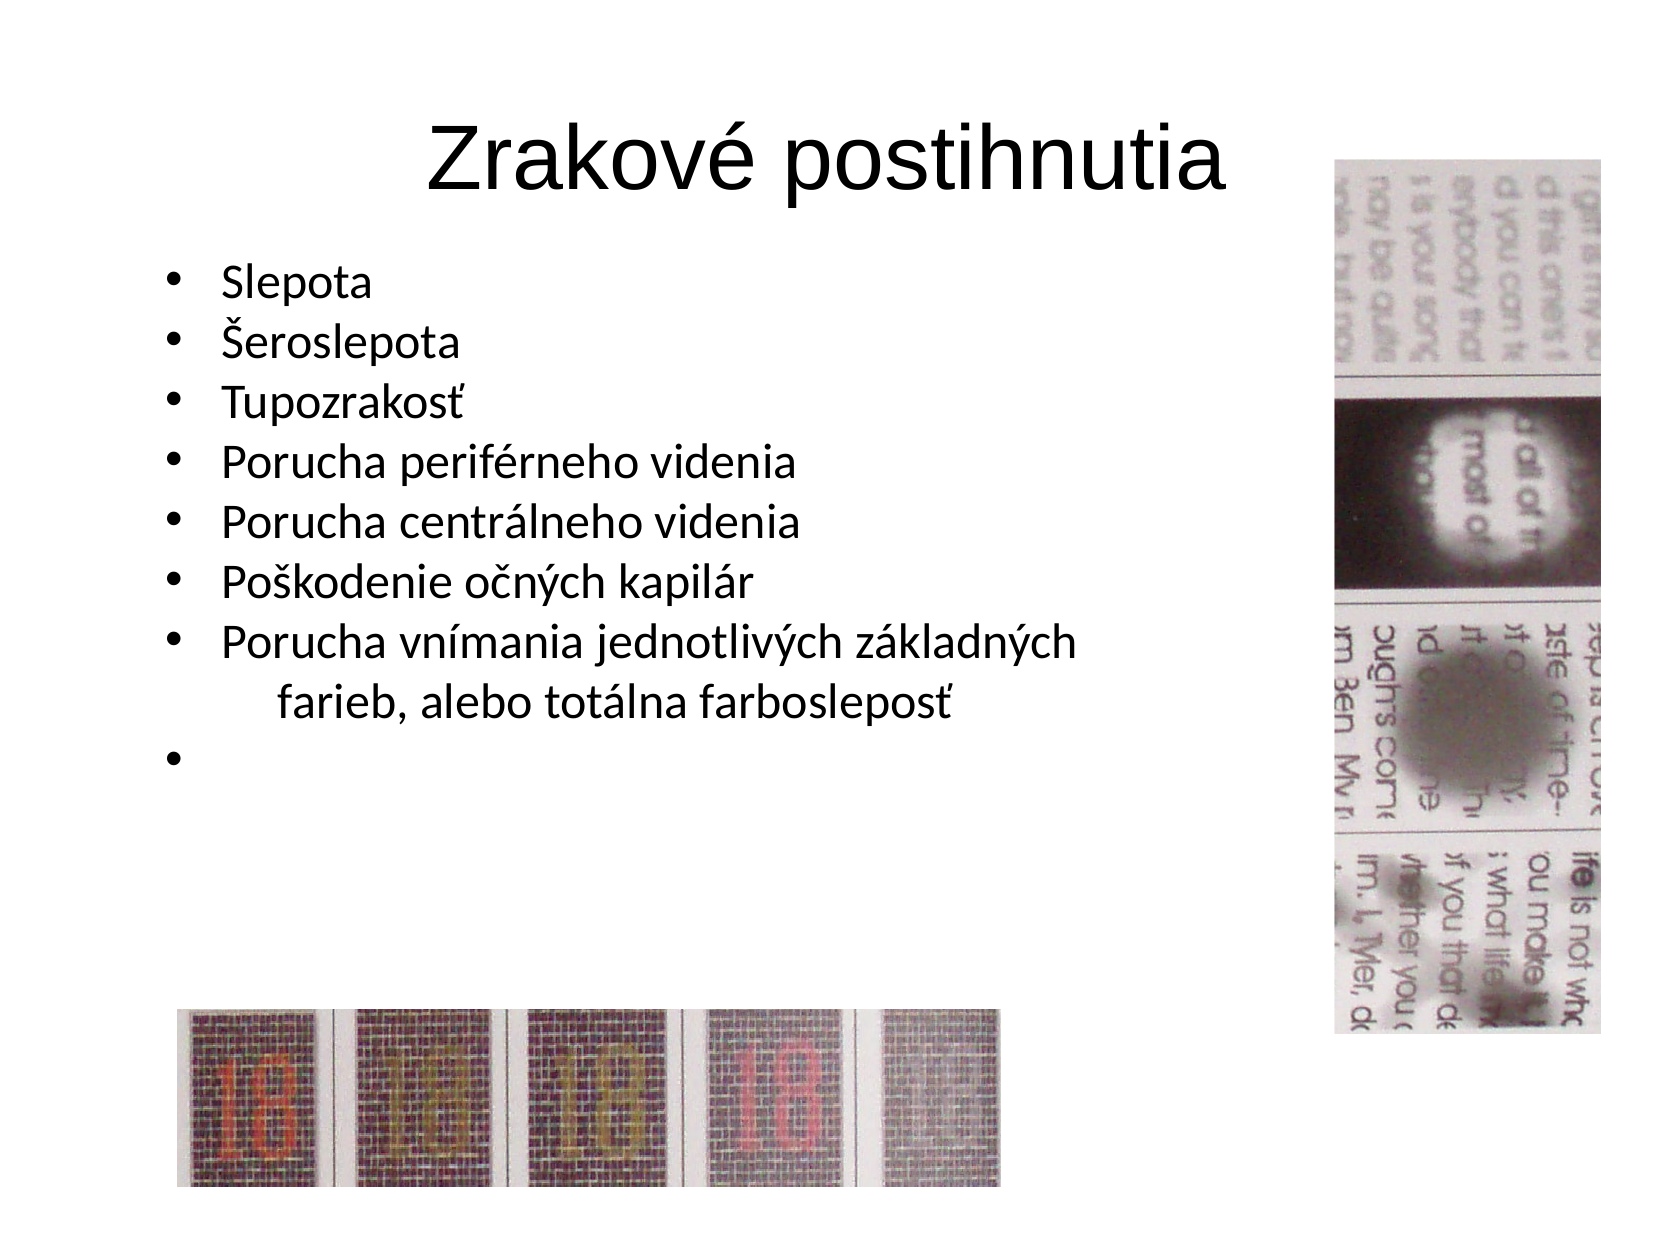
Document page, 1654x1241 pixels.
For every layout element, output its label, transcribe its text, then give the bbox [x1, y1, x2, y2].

title Zrakové postihnutia [82, 49, 1571, 257]
list Slepota Šeroslepota Tupozrakosť Porucha periférneho videnia Porucha centrálneho videnia Poškodenie očných kapilár Porucha vnímania jednotlivých základných farieb, alebo totálna farbosleposť [165, 248, 1214, 968]
picture [177, 1009, 1001, 1187]
picture [1334, 159, 1601, 1034]
